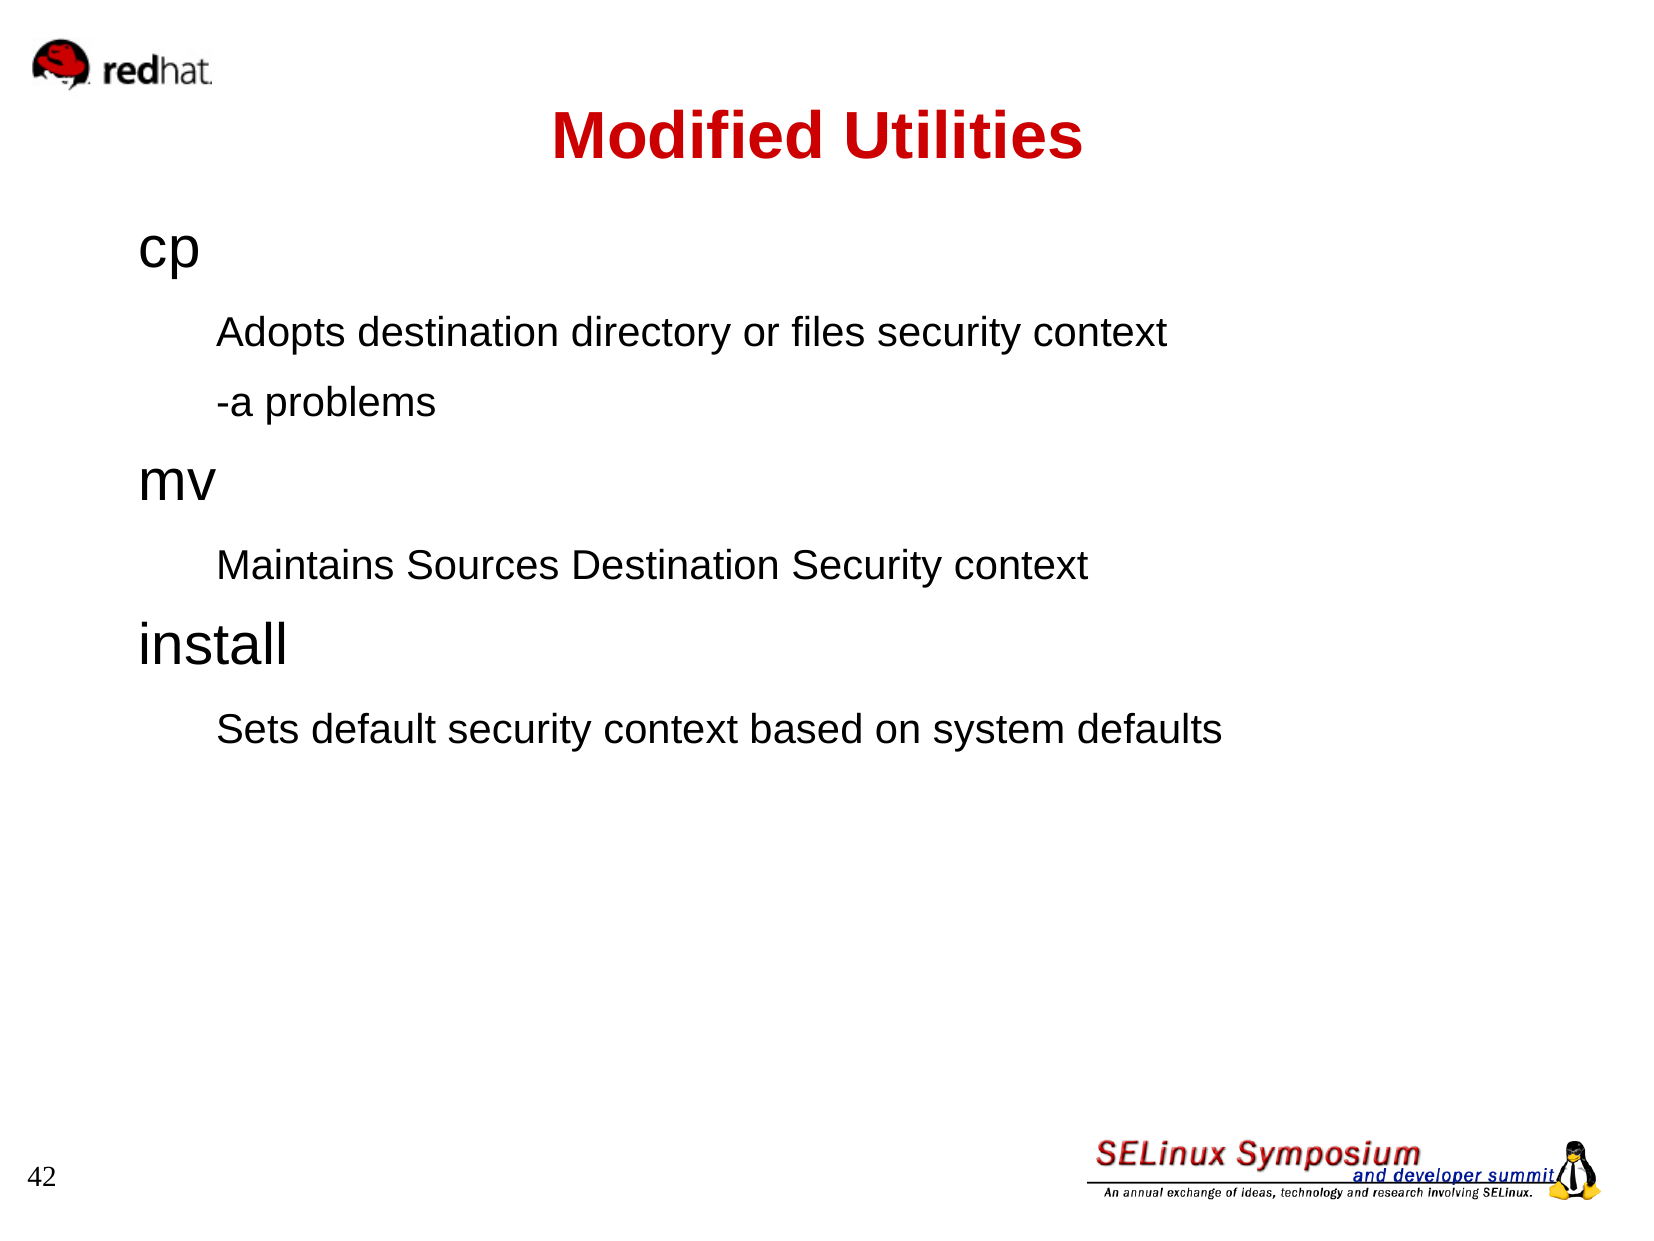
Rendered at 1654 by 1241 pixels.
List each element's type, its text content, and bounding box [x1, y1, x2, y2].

picture [1087, 1135, 1613, 1200]
title Modified Utilities [121, 55, 1534, 214]
list cp Adopts destination directory or files security context -a problems mv Maintains Sources Destination Security context install Sets default security context based on system defaults [121, 214, 1534, 1088]
picture [31, 37, 212, 98]
